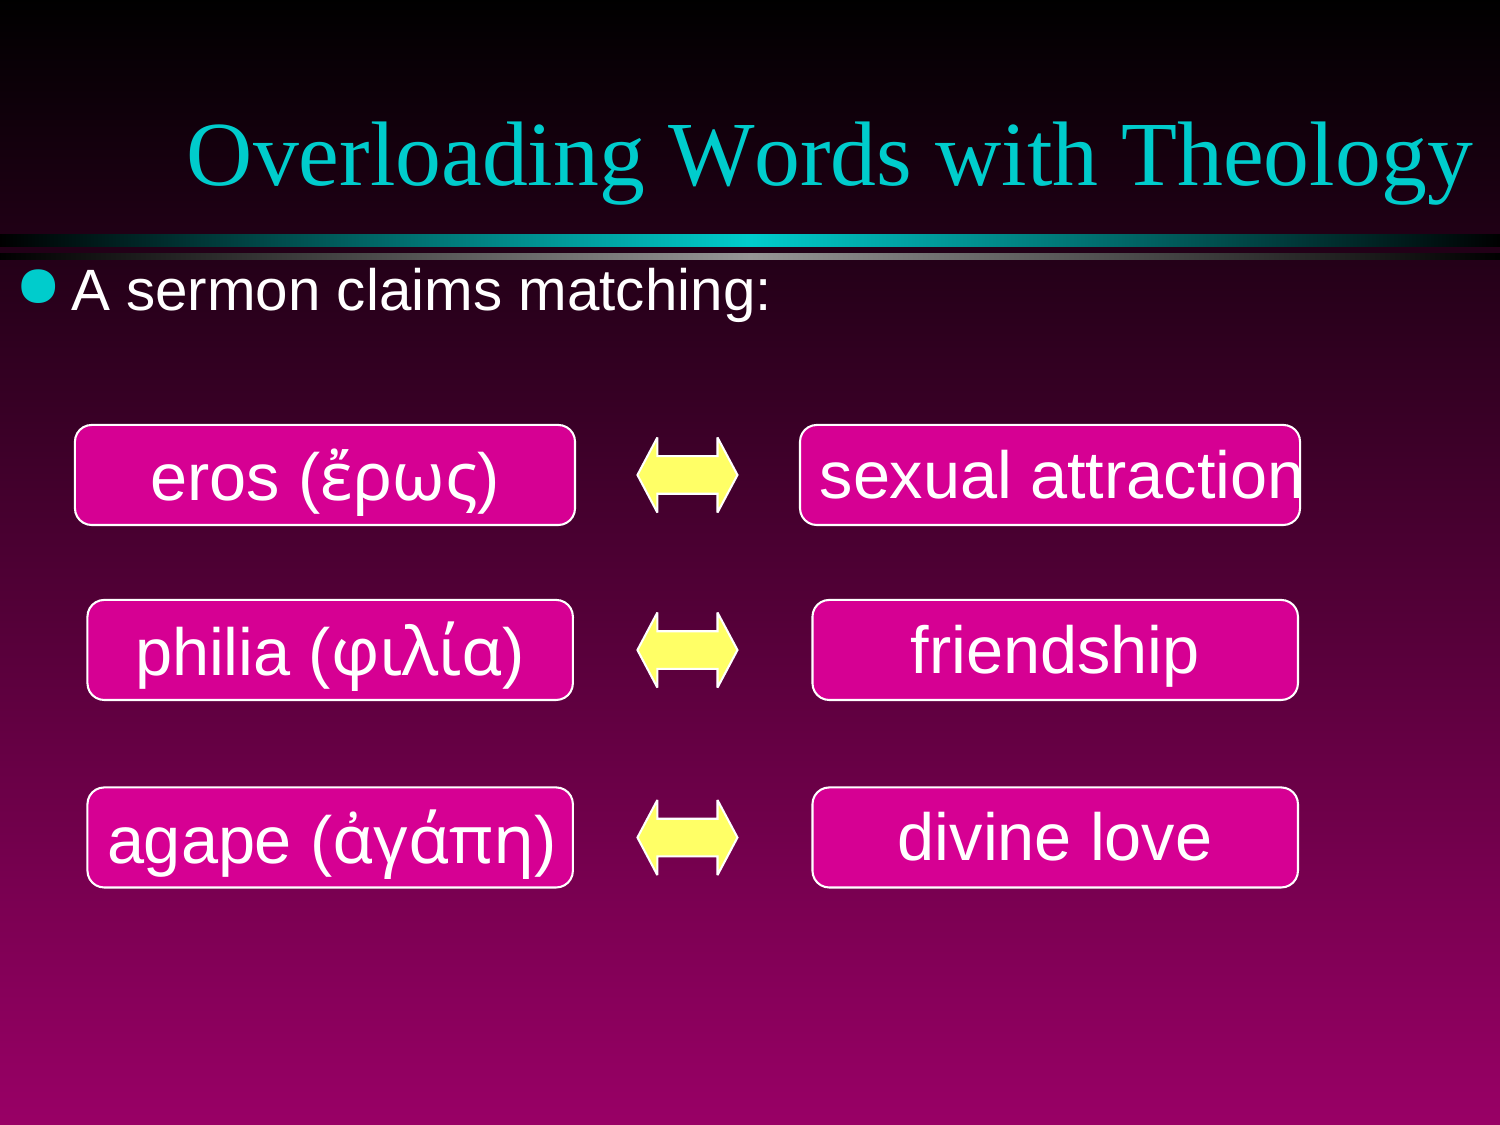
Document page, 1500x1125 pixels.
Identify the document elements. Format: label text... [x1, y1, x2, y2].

list A sermon claims matching: [0, 249, 1500, 388]
text_box [637, 612, 738, 688]
text_box [637, 437, 738, 513]
title Overloading Words with Theology [162, 34, 1500, 213]
text_box agape (ἀγάπη) [87, 787, 573, 888]
text_box eros (ἔρως) [74, 424, 576, 526]
text_box sexual attraction [800, 424, 1301, 526]
text_box philia (φιλία) [87, 599, 573, 700]
text_box [637, 800, 738, 876]
text_box divine love [812, 787, 1298, 888]
text_box friendship [812, 599, 1298, 700]
